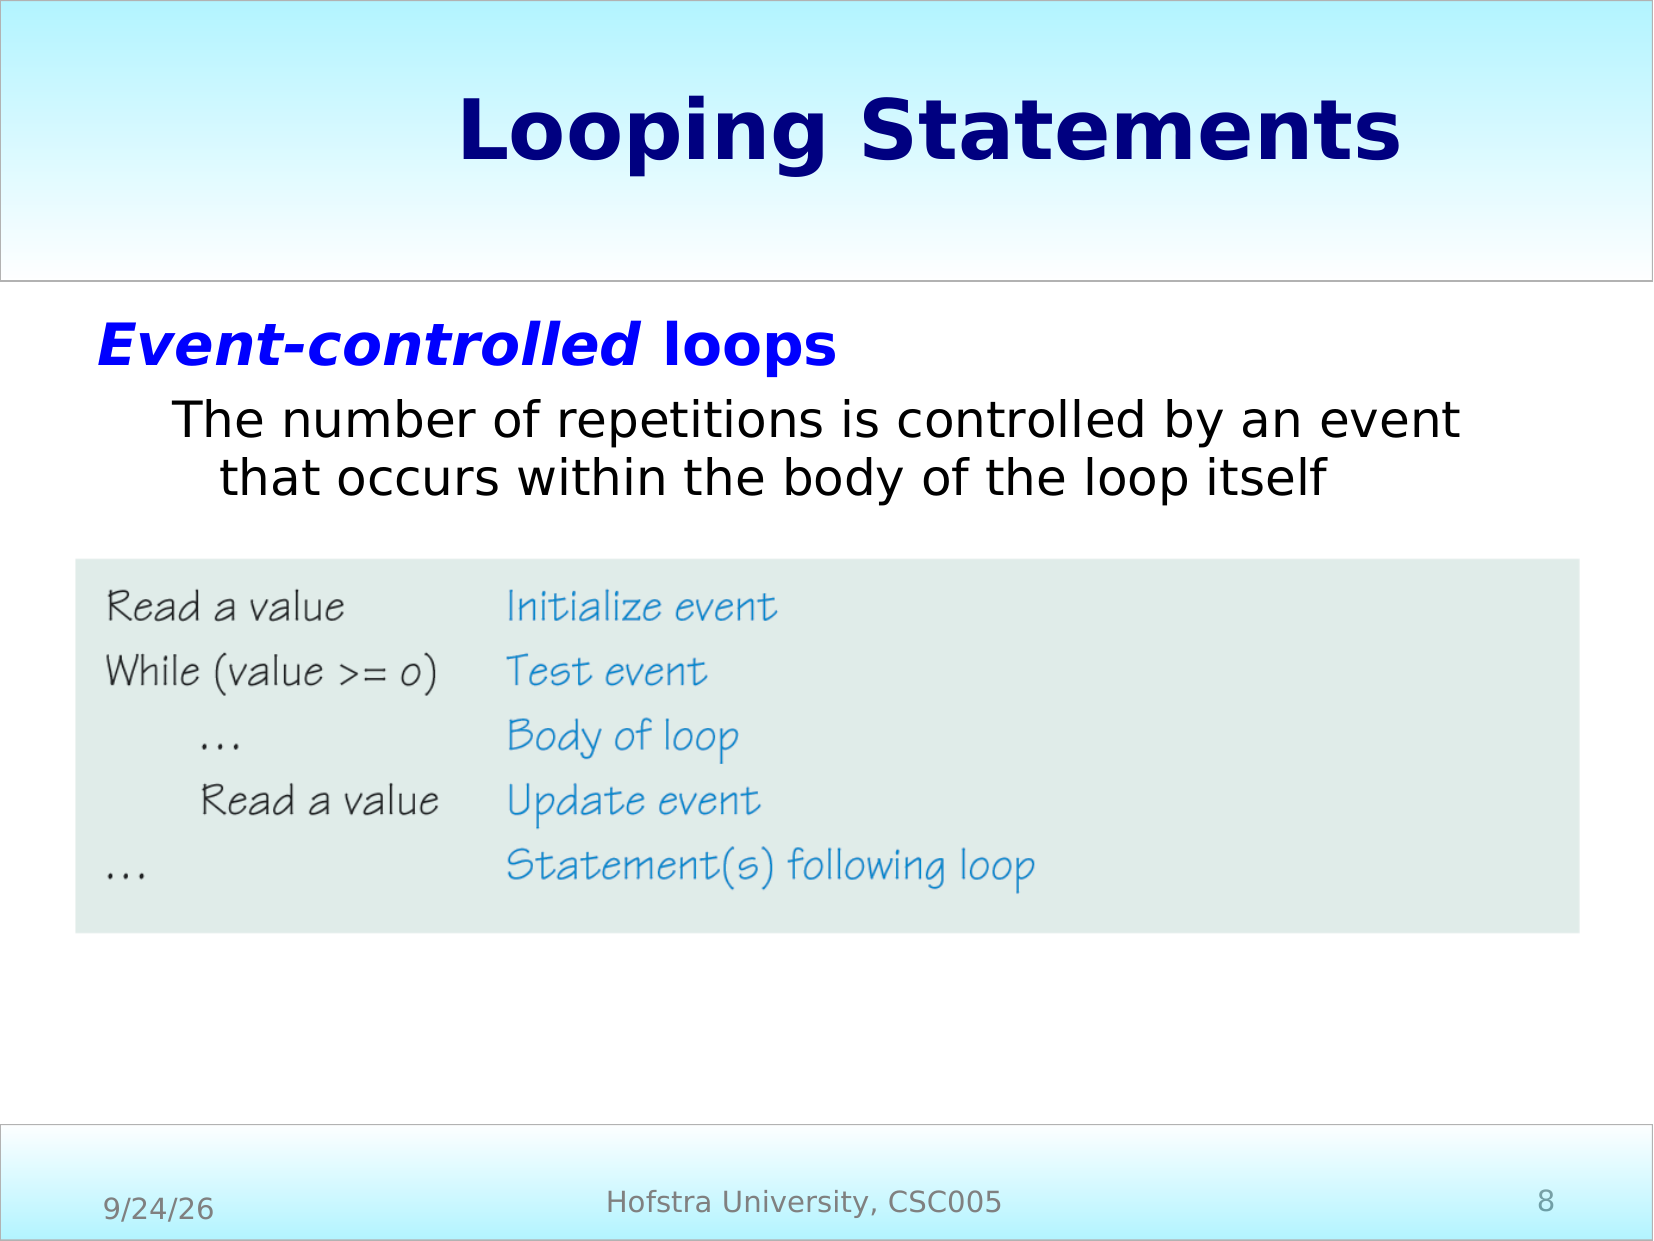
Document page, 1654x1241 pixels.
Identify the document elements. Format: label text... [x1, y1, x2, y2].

list Event-controlled loops The number of repetitions is controlled by an event that occurs within the body of the loop itself [82, 968, 1571, 1131]
picture [41, 523, 1612, 968]
list Event-controlled loops The number of repetitions is controlled by an event that occurs within the body of the loop itself [82, 303, 1571, 523]
title Looping Statements [247, 27, 1612, 235]
